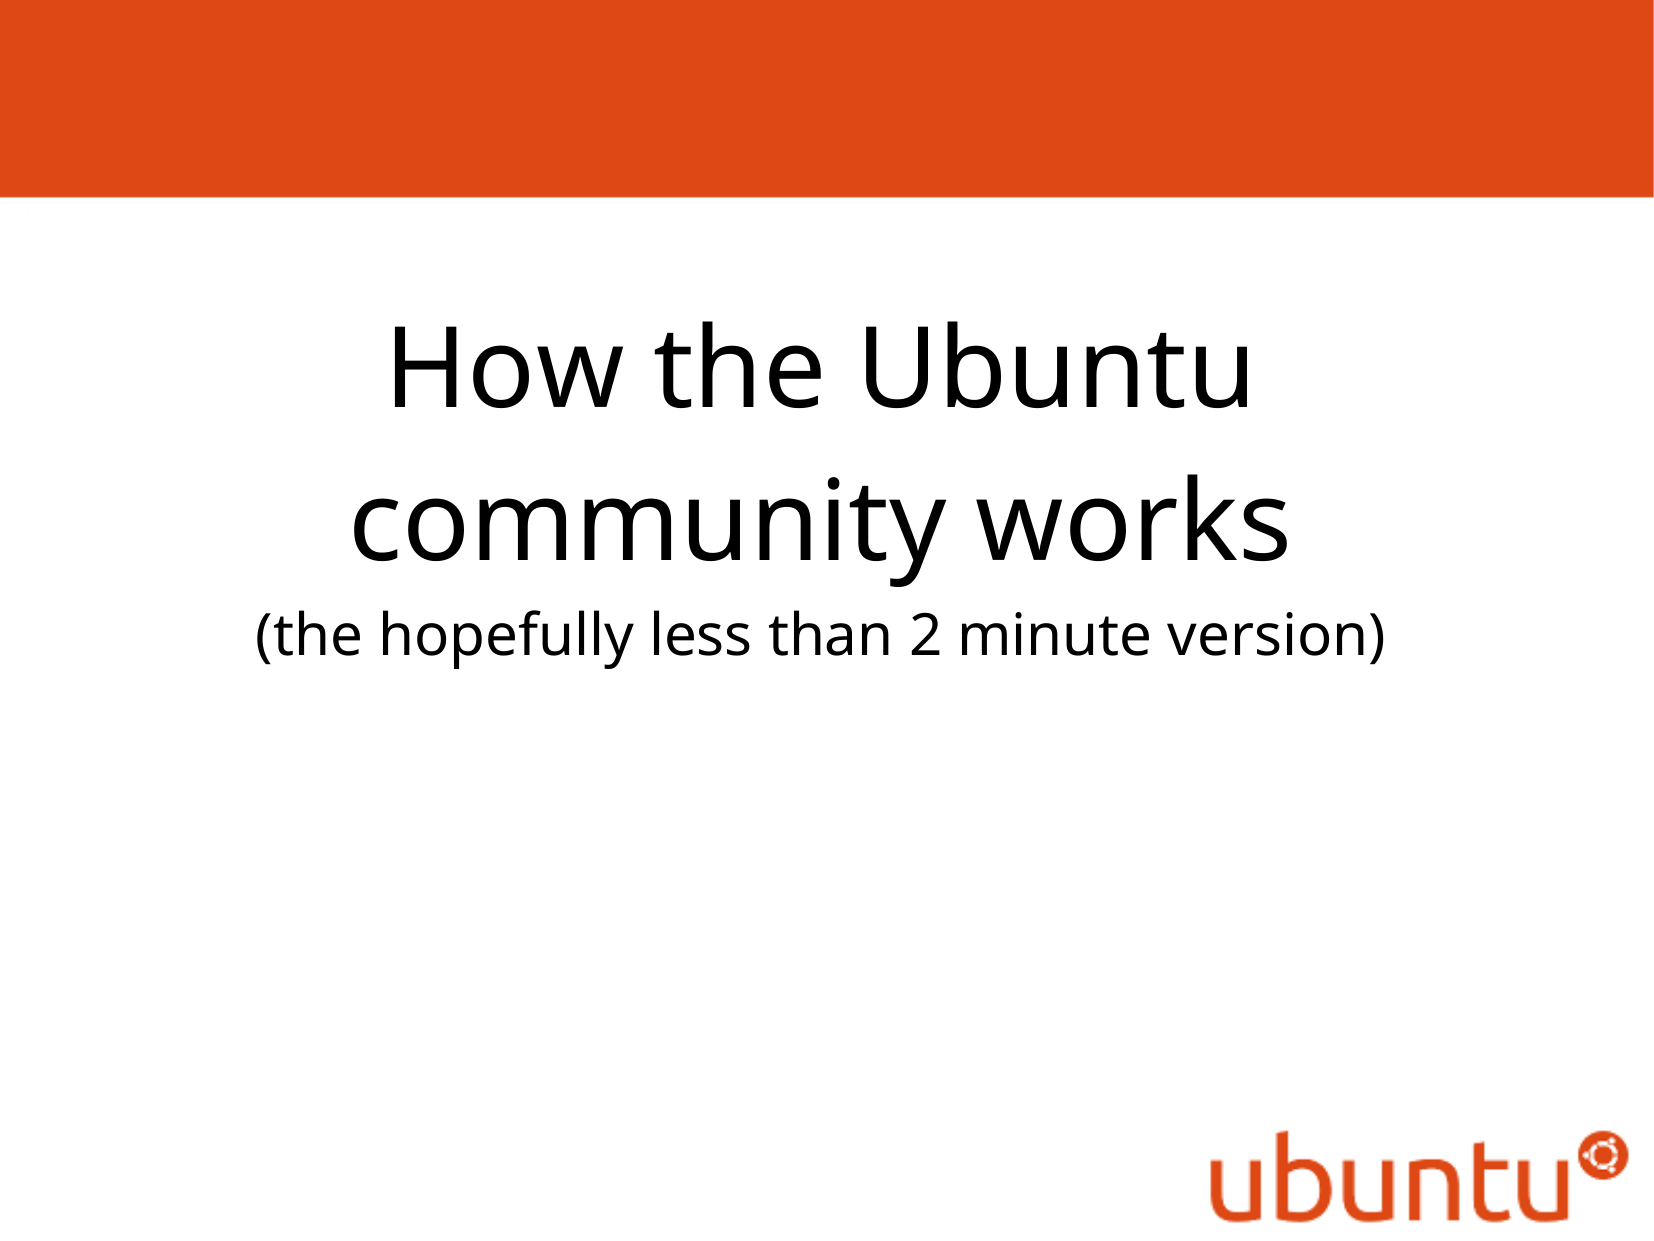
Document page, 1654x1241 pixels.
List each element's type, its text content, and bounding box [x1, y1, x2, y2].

subtitle How the Ubuntu community works (the hopefully less than 2 minute version) [76, 0, 1565, 1109]
picture [0, 0, 1654, 1241]
